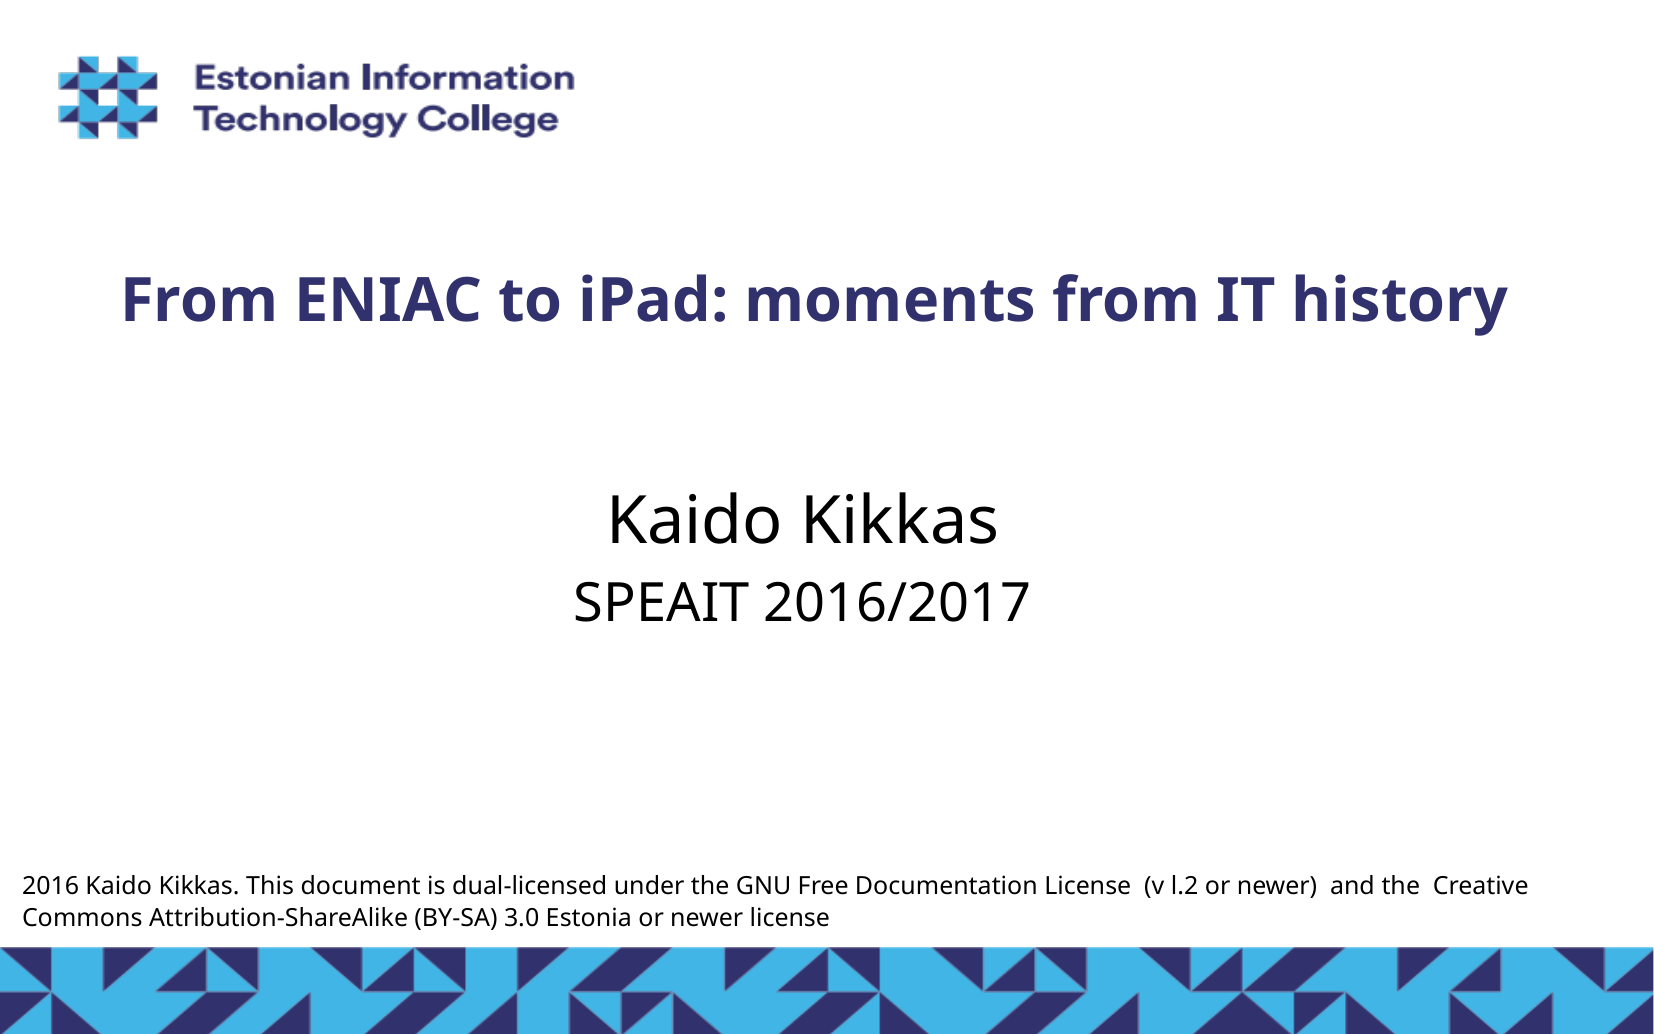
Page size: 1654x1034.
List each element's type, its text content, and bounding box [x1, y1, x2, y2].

title From ENIAC to iPad: moments from IT history [70, 194, 1560, 402]
text_box Kaido Kikkas SPEAIT 2016/2017 [59, 354, 1548, 756]
text_box 2016 Kaido Kikkas. This document is dual-licensed under the GNU Free Documentation License (v l.2 or newer) and the Creative Commons Attribution-ShareAlike (BY-SA) 3.0 Estonia or newer license [7, 862, 1595, 942]
